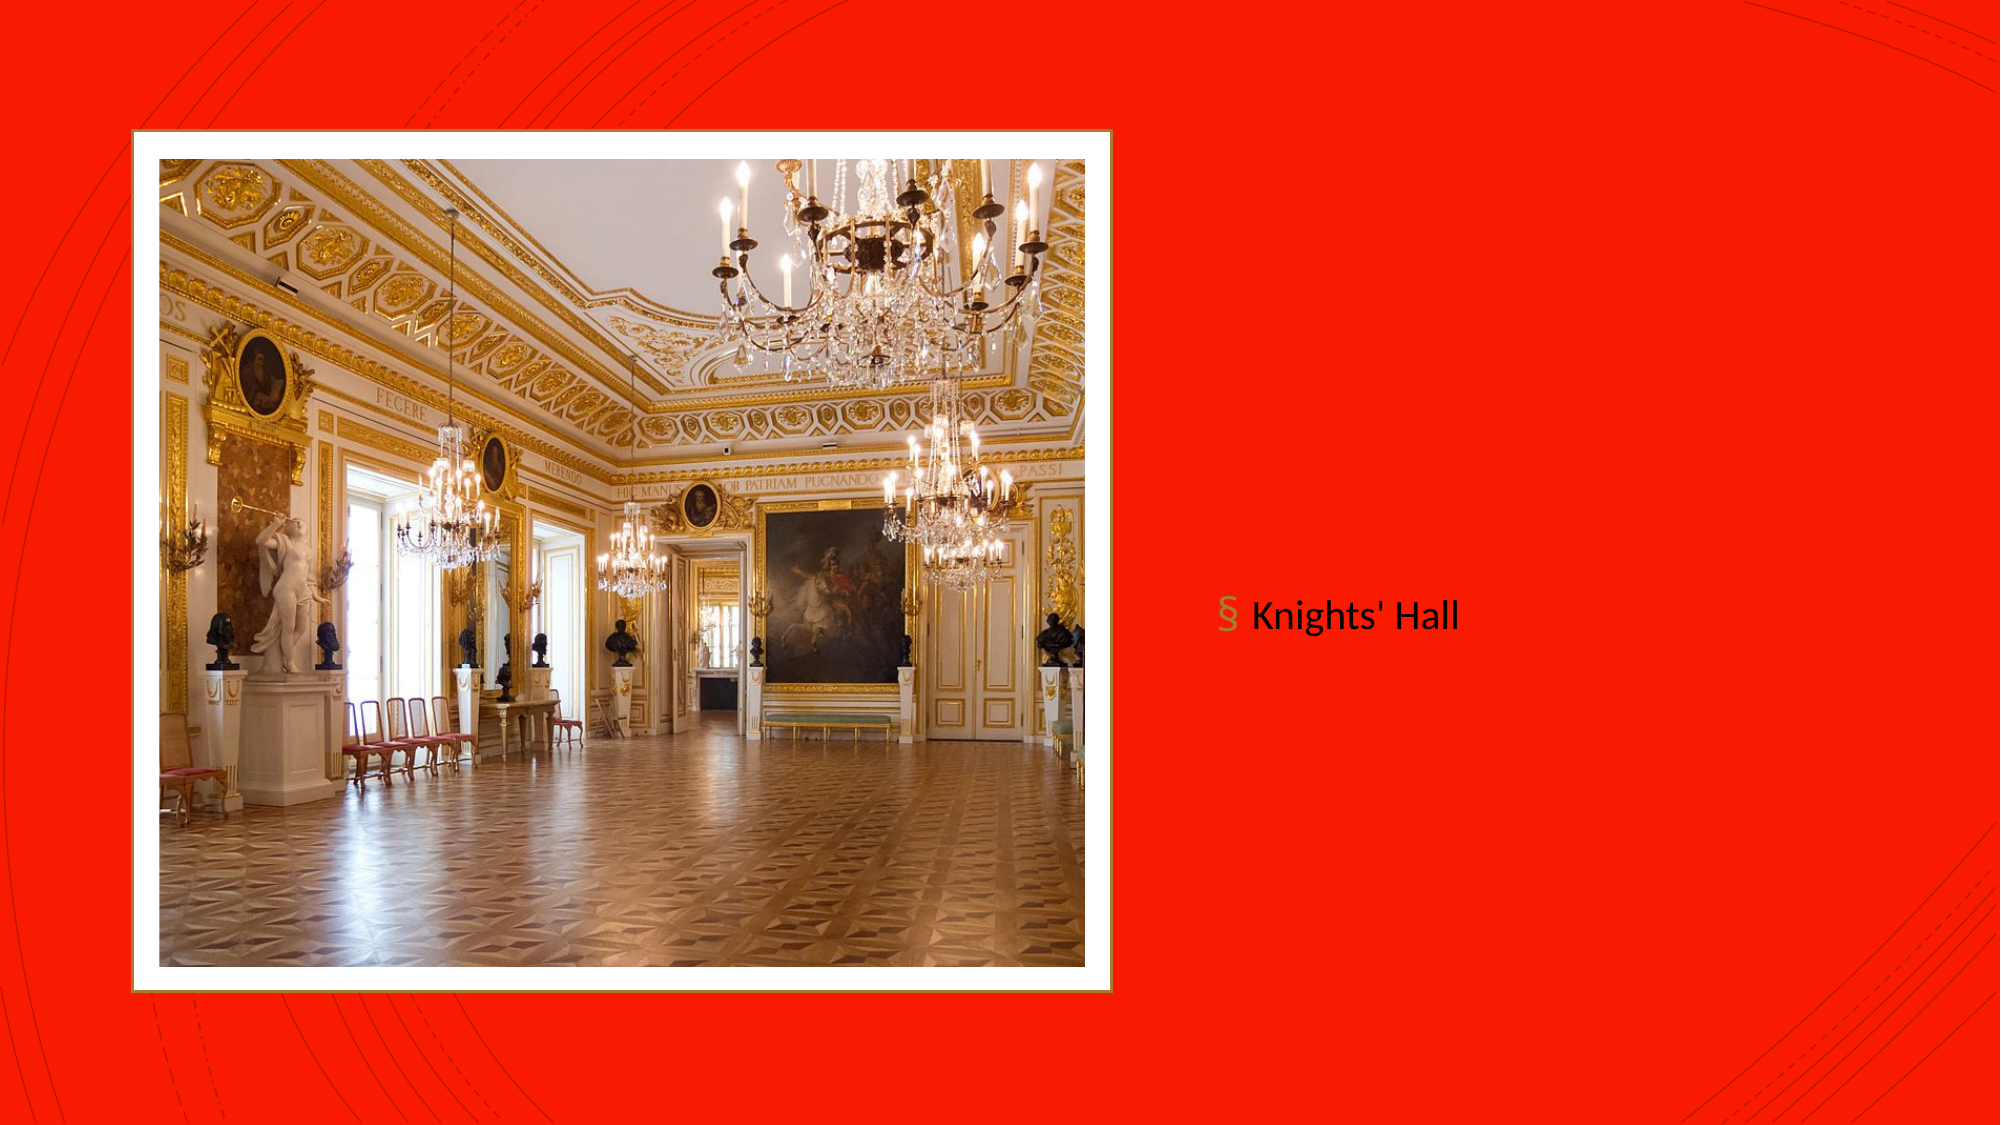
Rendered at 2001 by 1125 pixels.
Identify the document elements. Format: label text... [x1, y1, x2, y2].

picture [159, 159, 1085, 967]
text_box [0, 0, 2000, 1125]
text_box Knights' Hall [1201, 561, 1875, 655]
